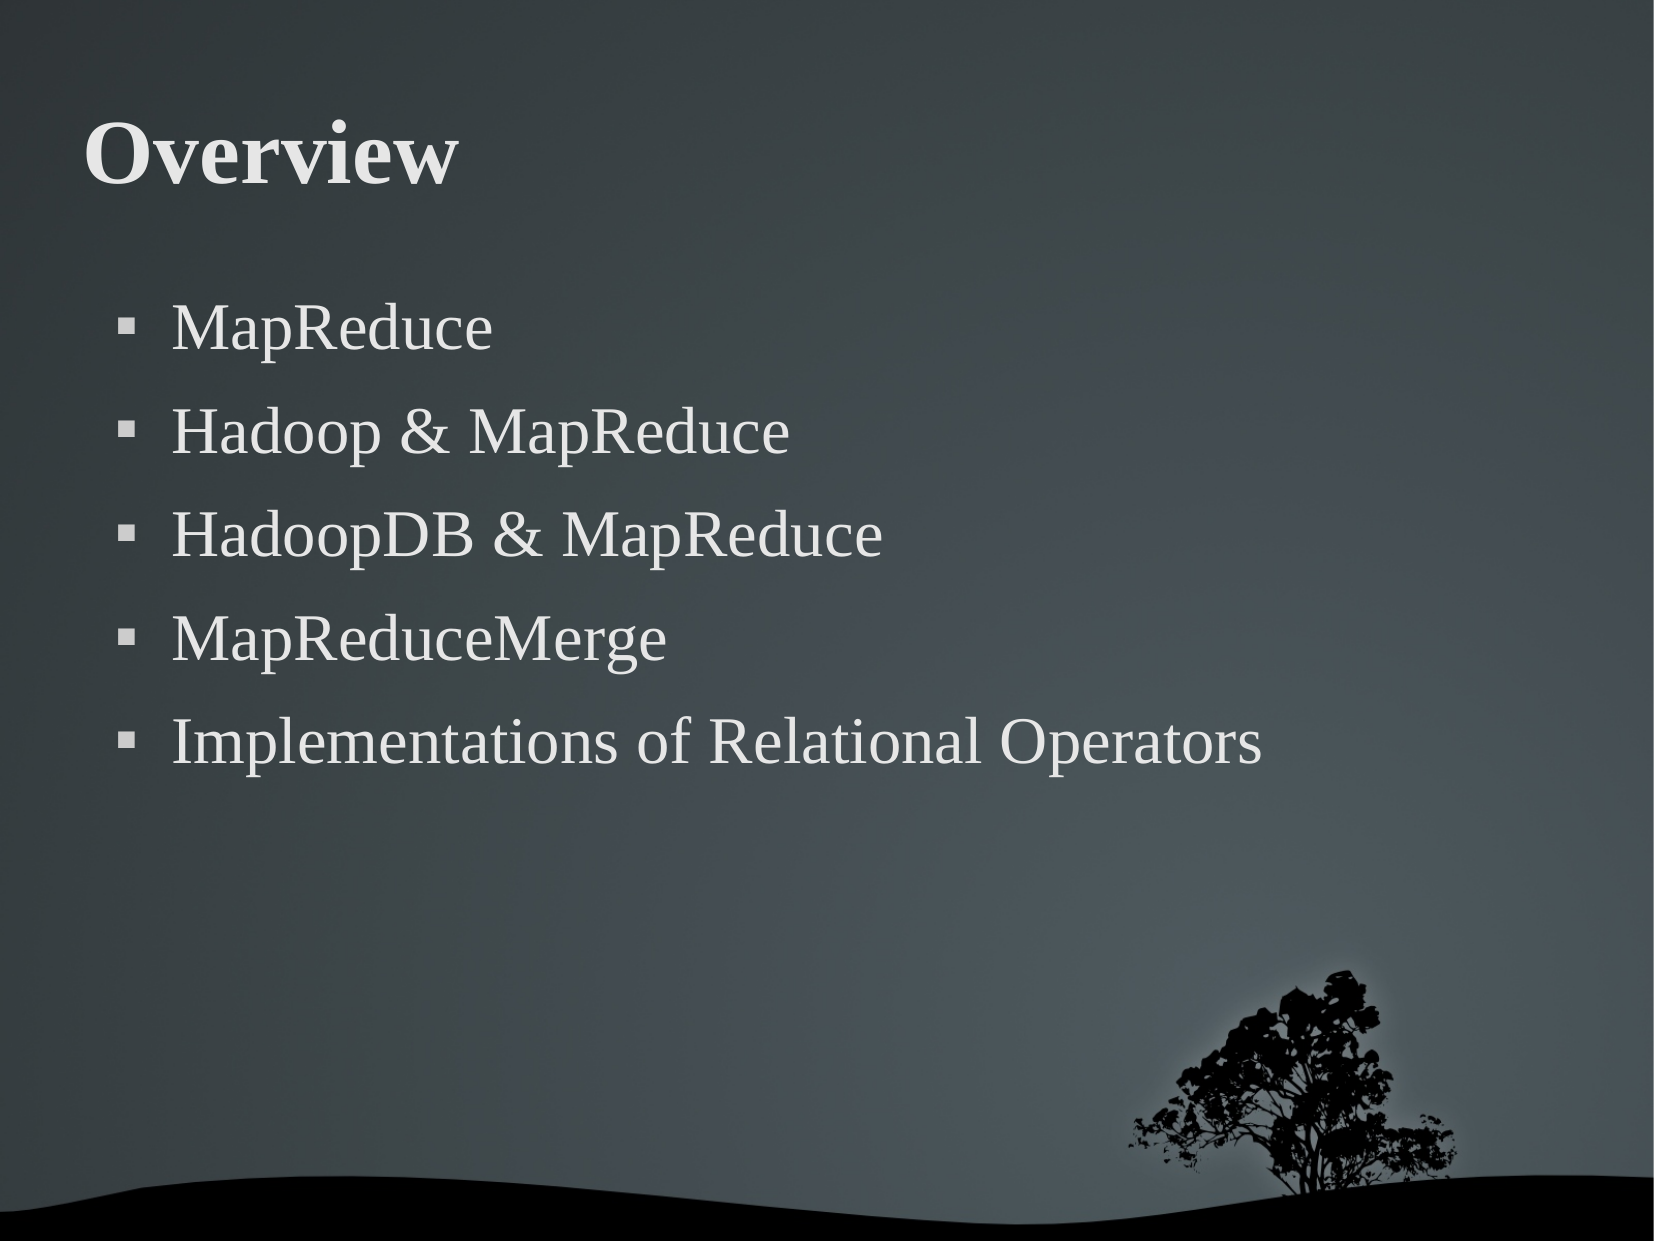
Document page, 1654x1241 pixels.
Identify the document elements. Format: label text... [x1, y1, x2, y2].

title Overview [82, 56, 1571, 250]
picture [0, 0, 1654, 1241]
list MapReduce Hadoop & MapReduce HadoopDB & MapReduce MapReduceMerge Implementations of Relational Operators [82, 290, 1571, 1094]
